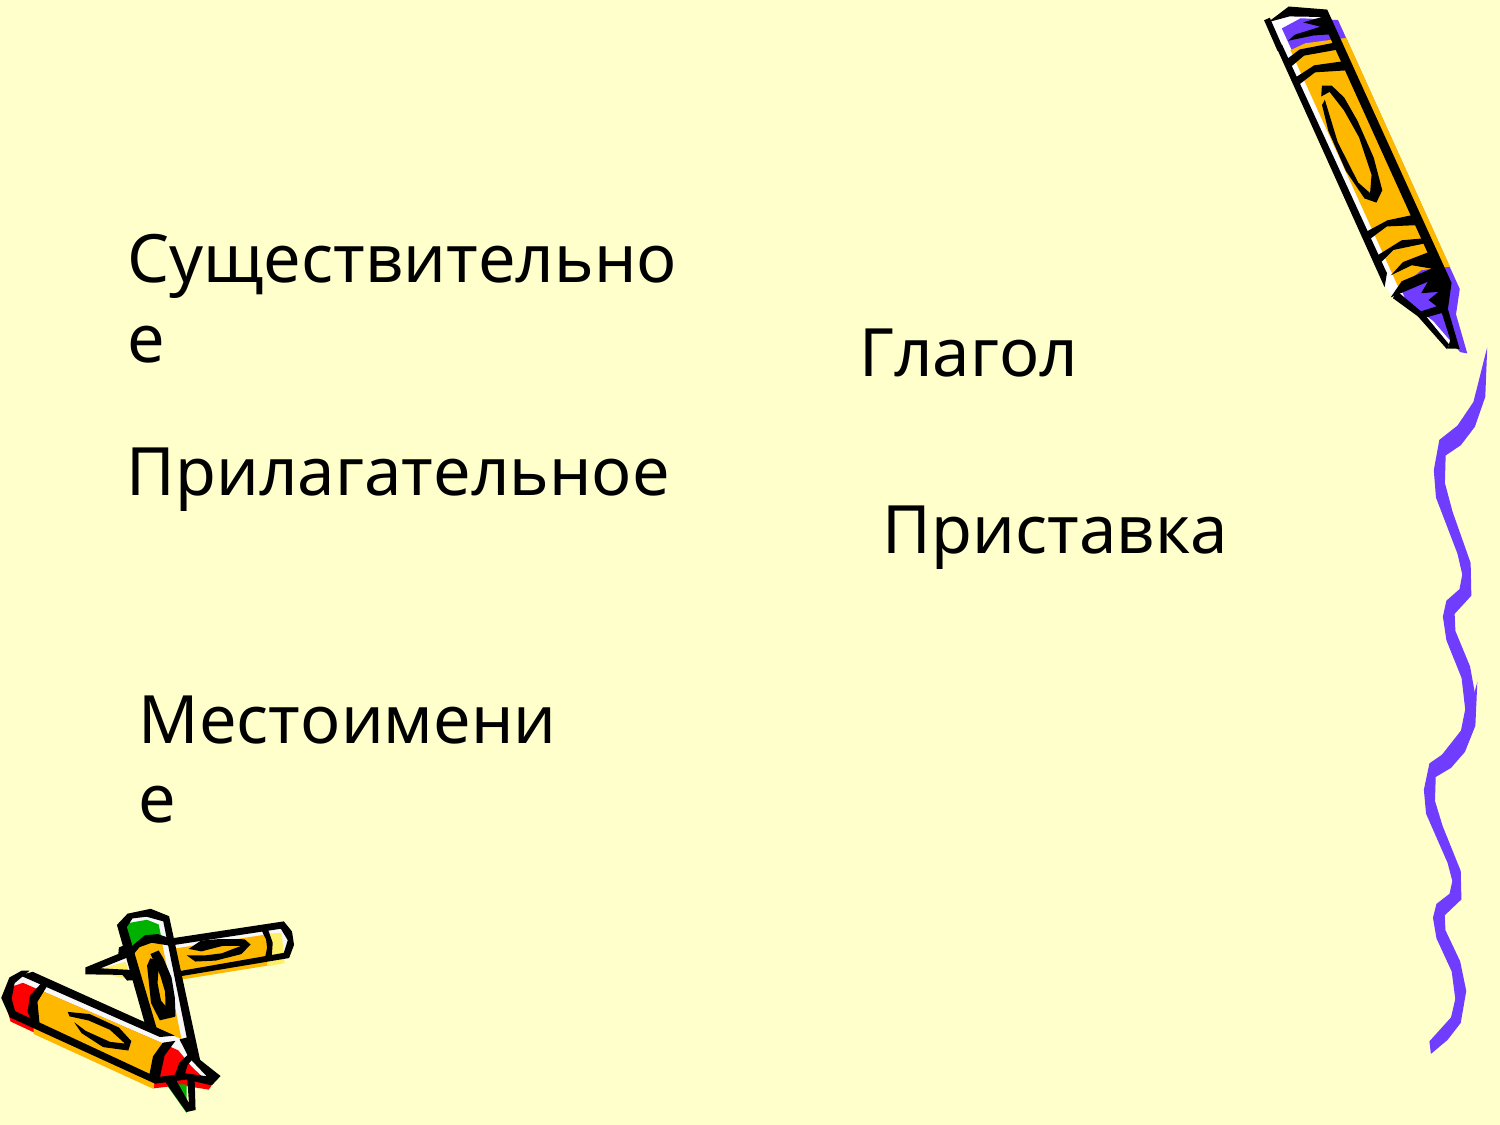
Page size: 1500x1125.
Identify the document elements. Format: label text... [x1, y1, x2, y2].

text_box Существительное [112, 207, 727, 384]
text_box Приставка [868, 479, 1389, 576]
text_box Прилагательное [112, 420, 751, 517]
text_box Глагол [844, 302, 1389, 398]
text_box Местоимение [123, 668, 609, 845]
